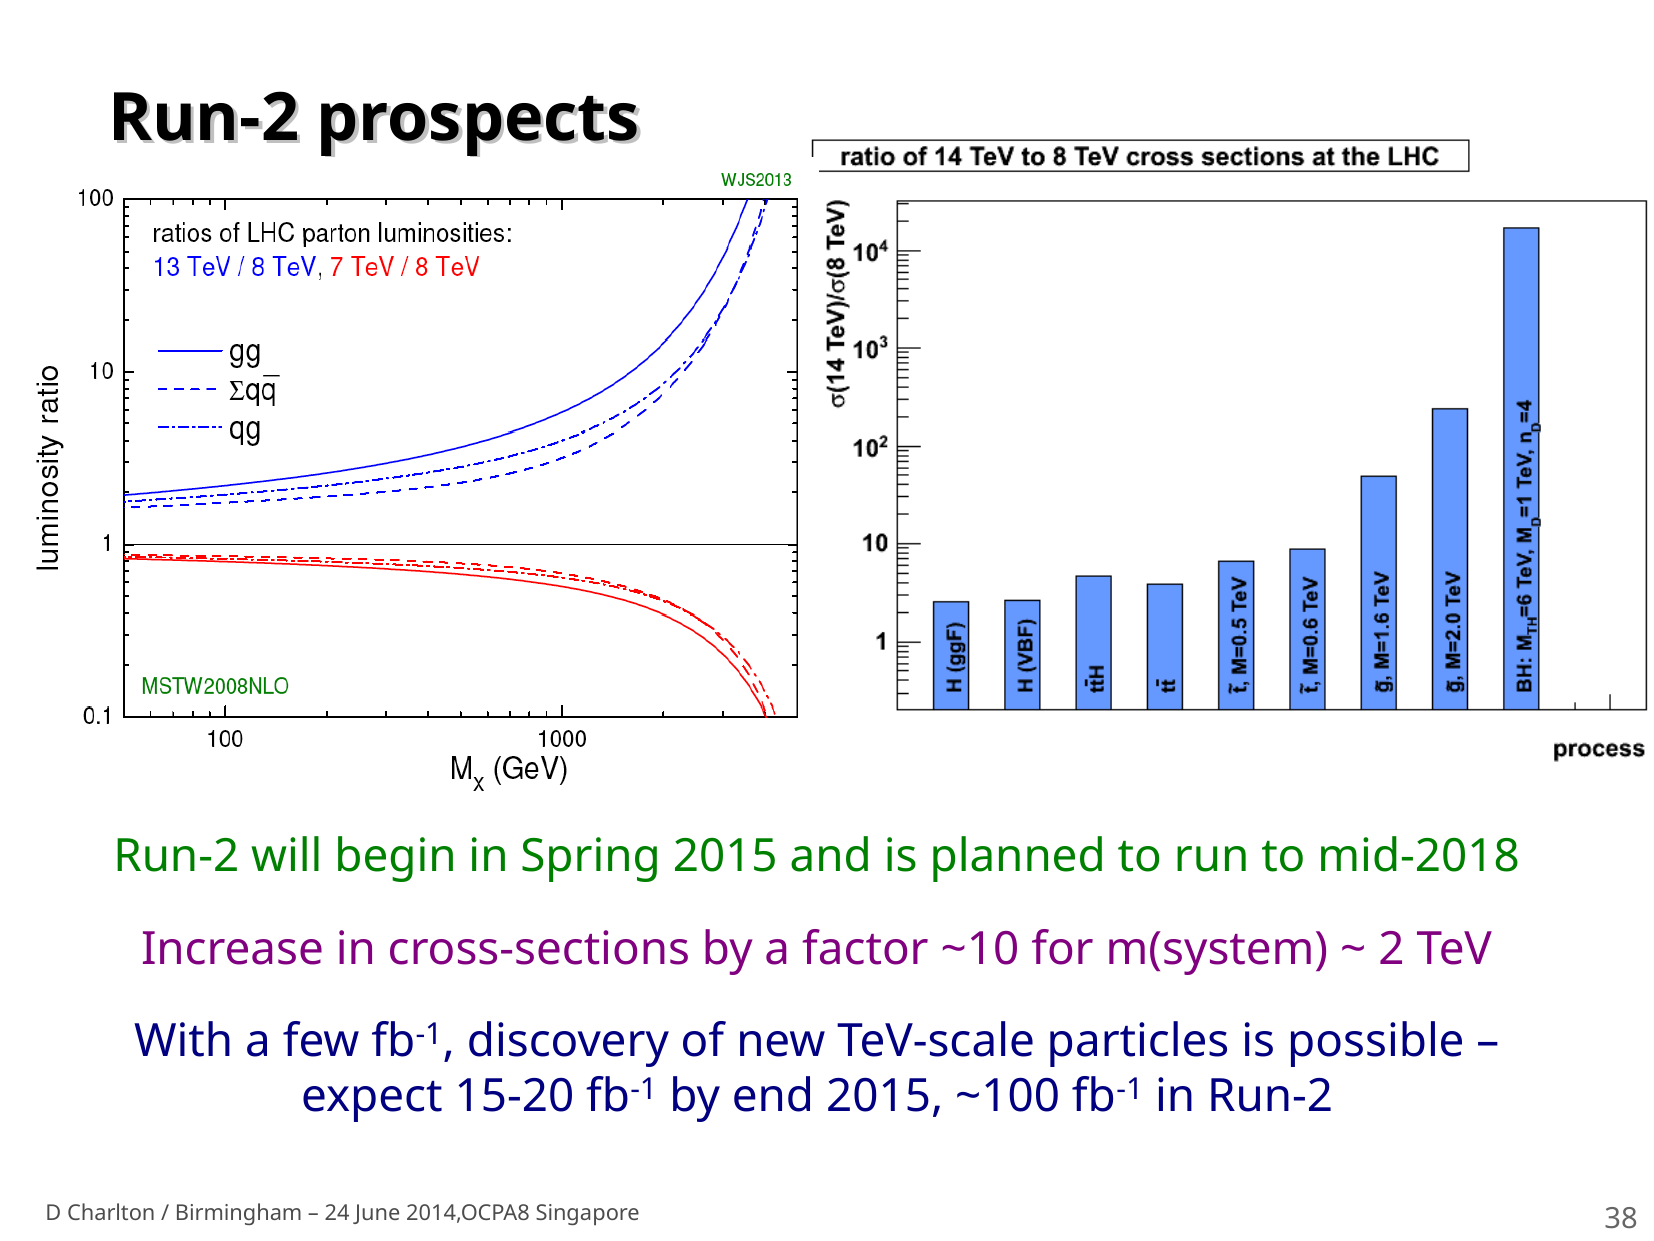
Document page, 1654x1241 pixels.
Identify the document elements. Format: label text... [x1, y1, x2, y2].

picture [14, 137, 1654, 799]
text_box Run-2 will begin in Spring 2015 and is planned to run to mid-2018 Increase in cross-sections by a factor ~10 for m(system) ~ 2 TeV With a few fb-1, discovery of new TeV-scale particles is possible – expect 15-20 fb-1 by end 2015, ~100 fb-1 in Run-2 [98, 818, 1551, 1148]
text_box Run-2 prospects [93, 61, 982, 157]
